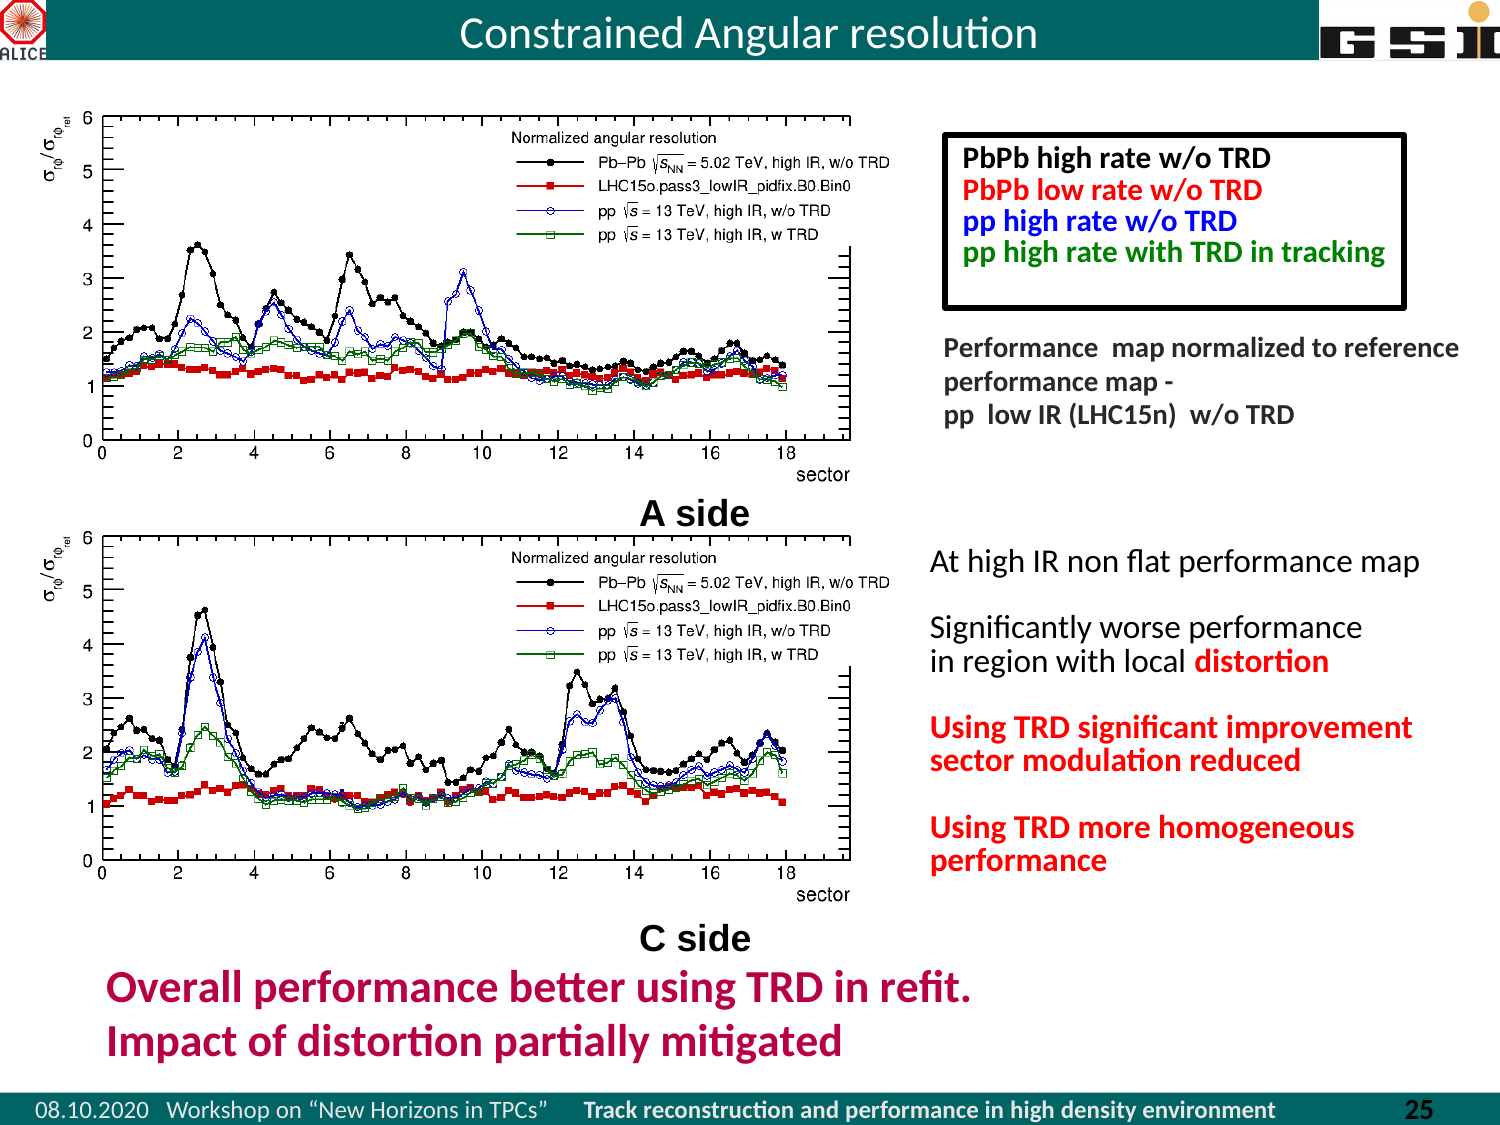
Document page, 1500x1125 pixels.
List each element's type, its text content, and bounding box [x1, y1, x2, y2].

text_box C side [624, 910, 767, 963]
picture [1424, 0, 1500, 60]
text_box A side [624, 484, 766, 542]
title Constrained Angular resolution [75, 0, 1424, 68]
text_box At high IR non flat performance map Significantly worse performance in region with local distortion Using TRD significant improvement sector modulation reduced Using TRD more homogeneous performance [915, 539, 1471, 921]
text_box Overall performance better using TRD in refit. Impact of distortion partially mitigated [31, 963, 1381, 1069]
picture [0, 0, 46, 60]
text_box Performance map normalized to reference performance map - pp low IR (LHC15n) w/o TRD [900, 329, 1470, 453]
picture [3, 74, 1000, 925]
text_box PbPb high rate w/o TRD PbPb low rate w/o TRD pp high rate w/o TRD pp high rate with TRD in tracking [945, 135, 1404, 308]
